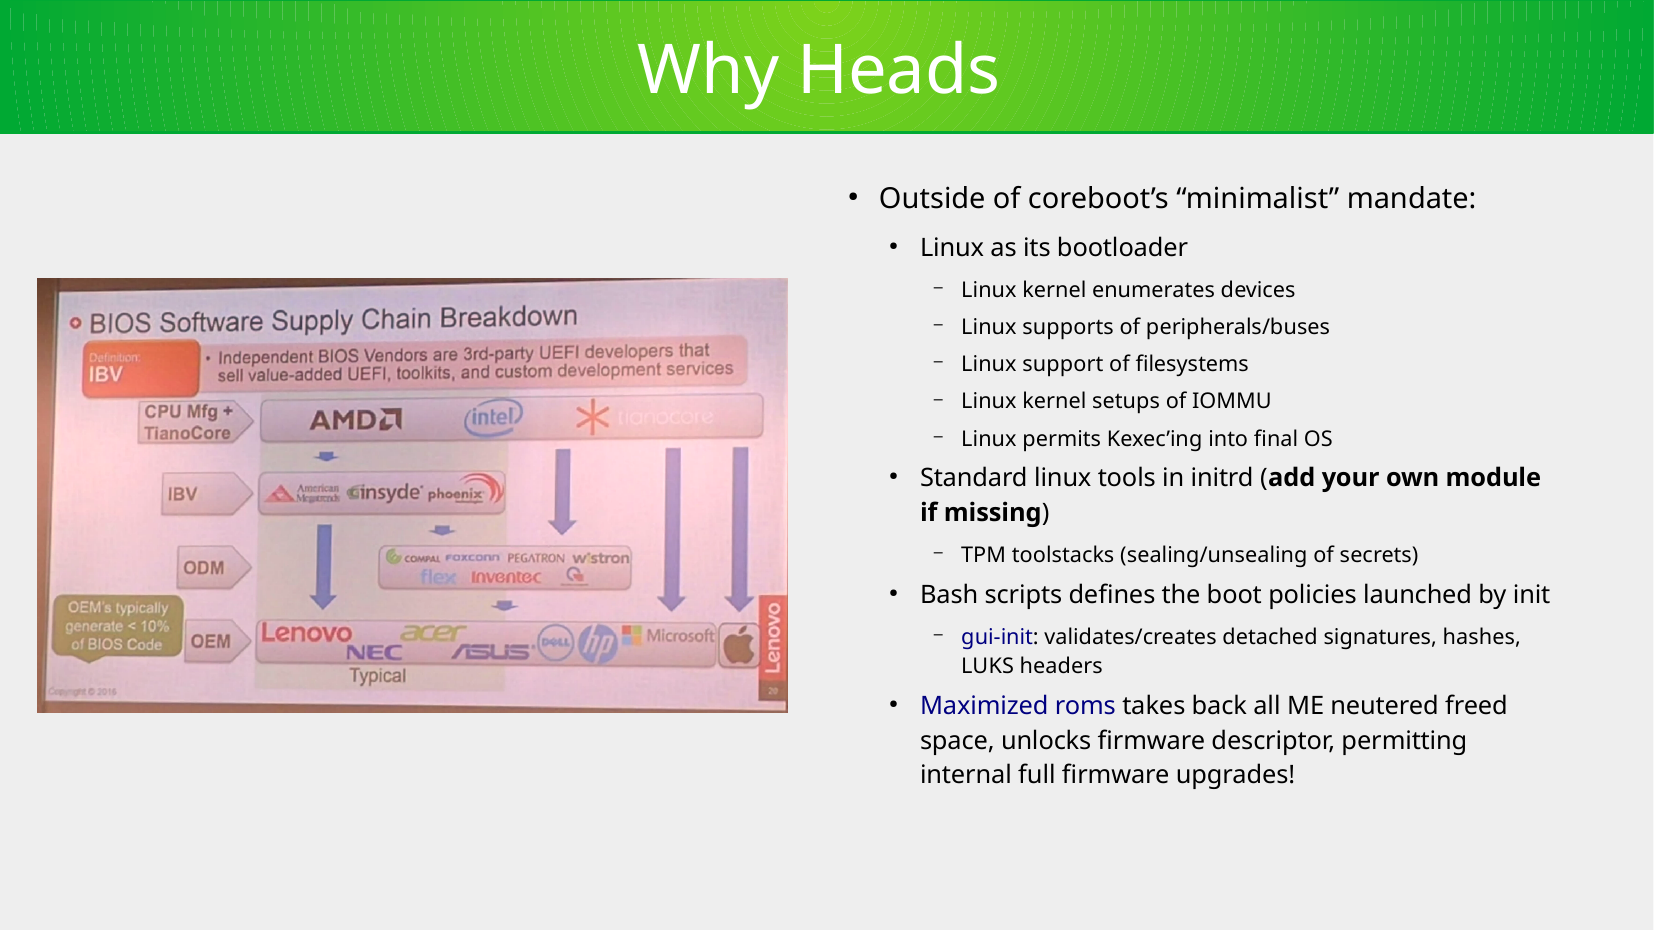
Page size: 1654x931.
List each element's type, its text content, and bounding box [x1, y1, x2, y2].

picture [37, 278, 788, 713]
title Why Heads [73, 14, 1565, 119]
list Outside of coreboot’s “minimalist” mandate: Linux as its bootloader Linux kernel enumerates devices Linux supports of peripherals/buses Linux support of filesystems Linux kernel setups of IOMMU Linux permits Kexec’ing into final OS Standard linux tools in initrd (add your own module if missing) TPM toolstacks (sealing/unsealing of secrets) Bash scripts defines the boot policies launched by init gui-init: validates/creates detached signatures, hashes, LUKS headers Maximized roms takes back all ME neutered freed space, unlocks firmware descriptor, permitting internal full firmware upgrades! [837, 177, 1566, 827]
